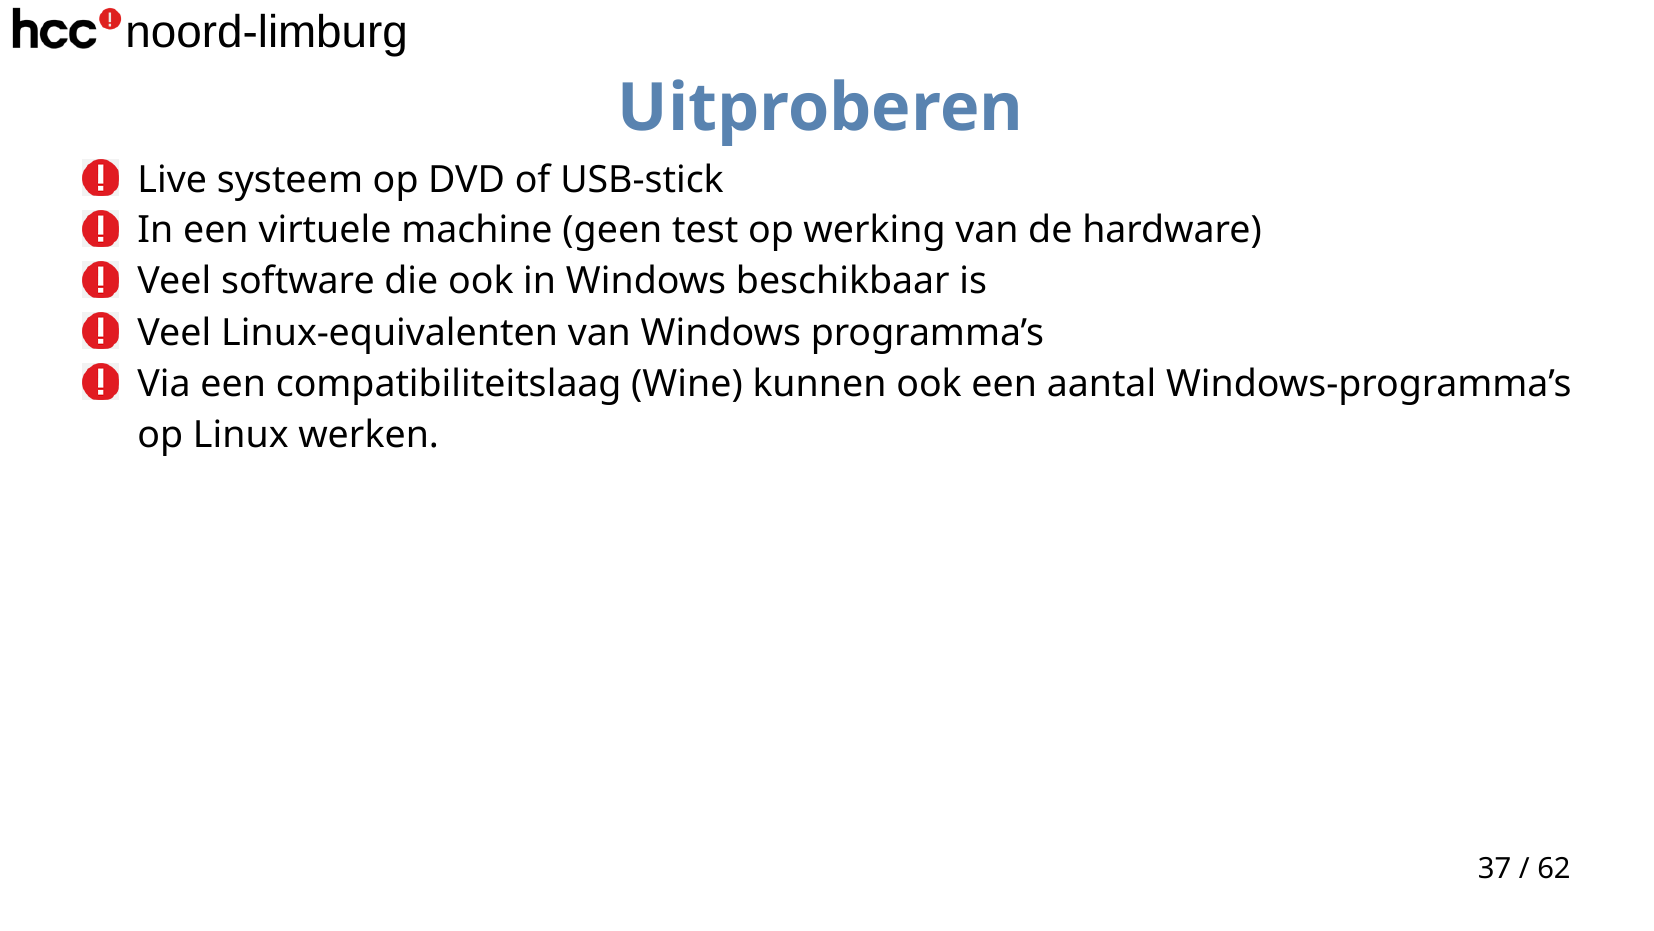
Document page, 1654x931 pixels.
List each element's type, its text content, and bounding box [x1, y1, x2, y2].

subtitle Live systeem op DVD of USB-stick In een virtuele machine (geen test op werking van de hardware) Veel software die ook in Windows beschikbaar is Veel Linux-equivalenten van Windows programma’s Via een compatibiliteitslaag (Wine) kunnen ook een aantal Windows-programma’s op Linux werken. [82, 151, 1595, 459]
picture [11, 6, 122, 50]
title Uitproberen [118, 59, 1524, 150]
